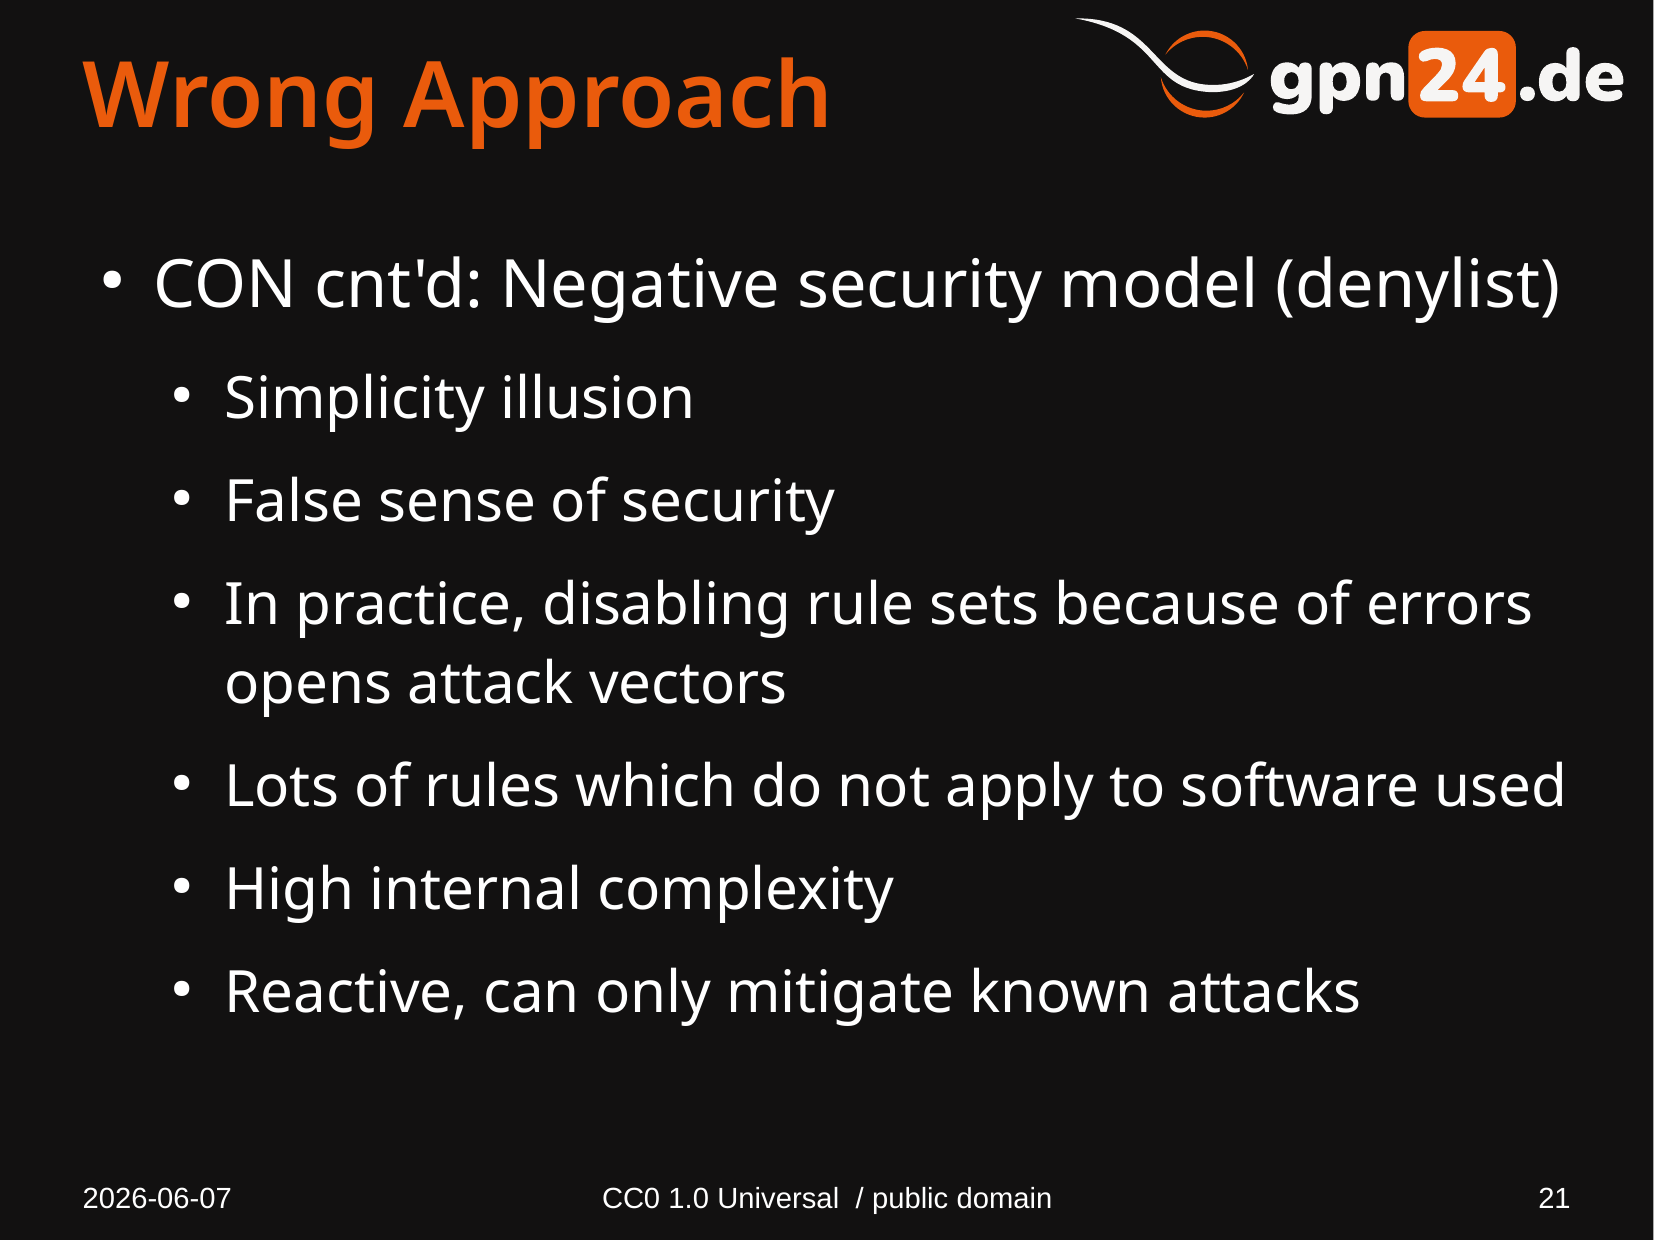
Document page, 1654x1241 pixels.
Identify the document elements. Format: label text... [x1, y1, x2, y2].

list CON cnt'd: Negative security model (denylist) Simplicity illusion False sense of security In practice, disabling rule sets because of errors opens attack vectors Lots of rules which do not apply to software used High internal complexity Reactive, can only mitigate known attacks [82, 236, 1571, 956]
title Wrong Approach [82, 28, 1004, 155]
